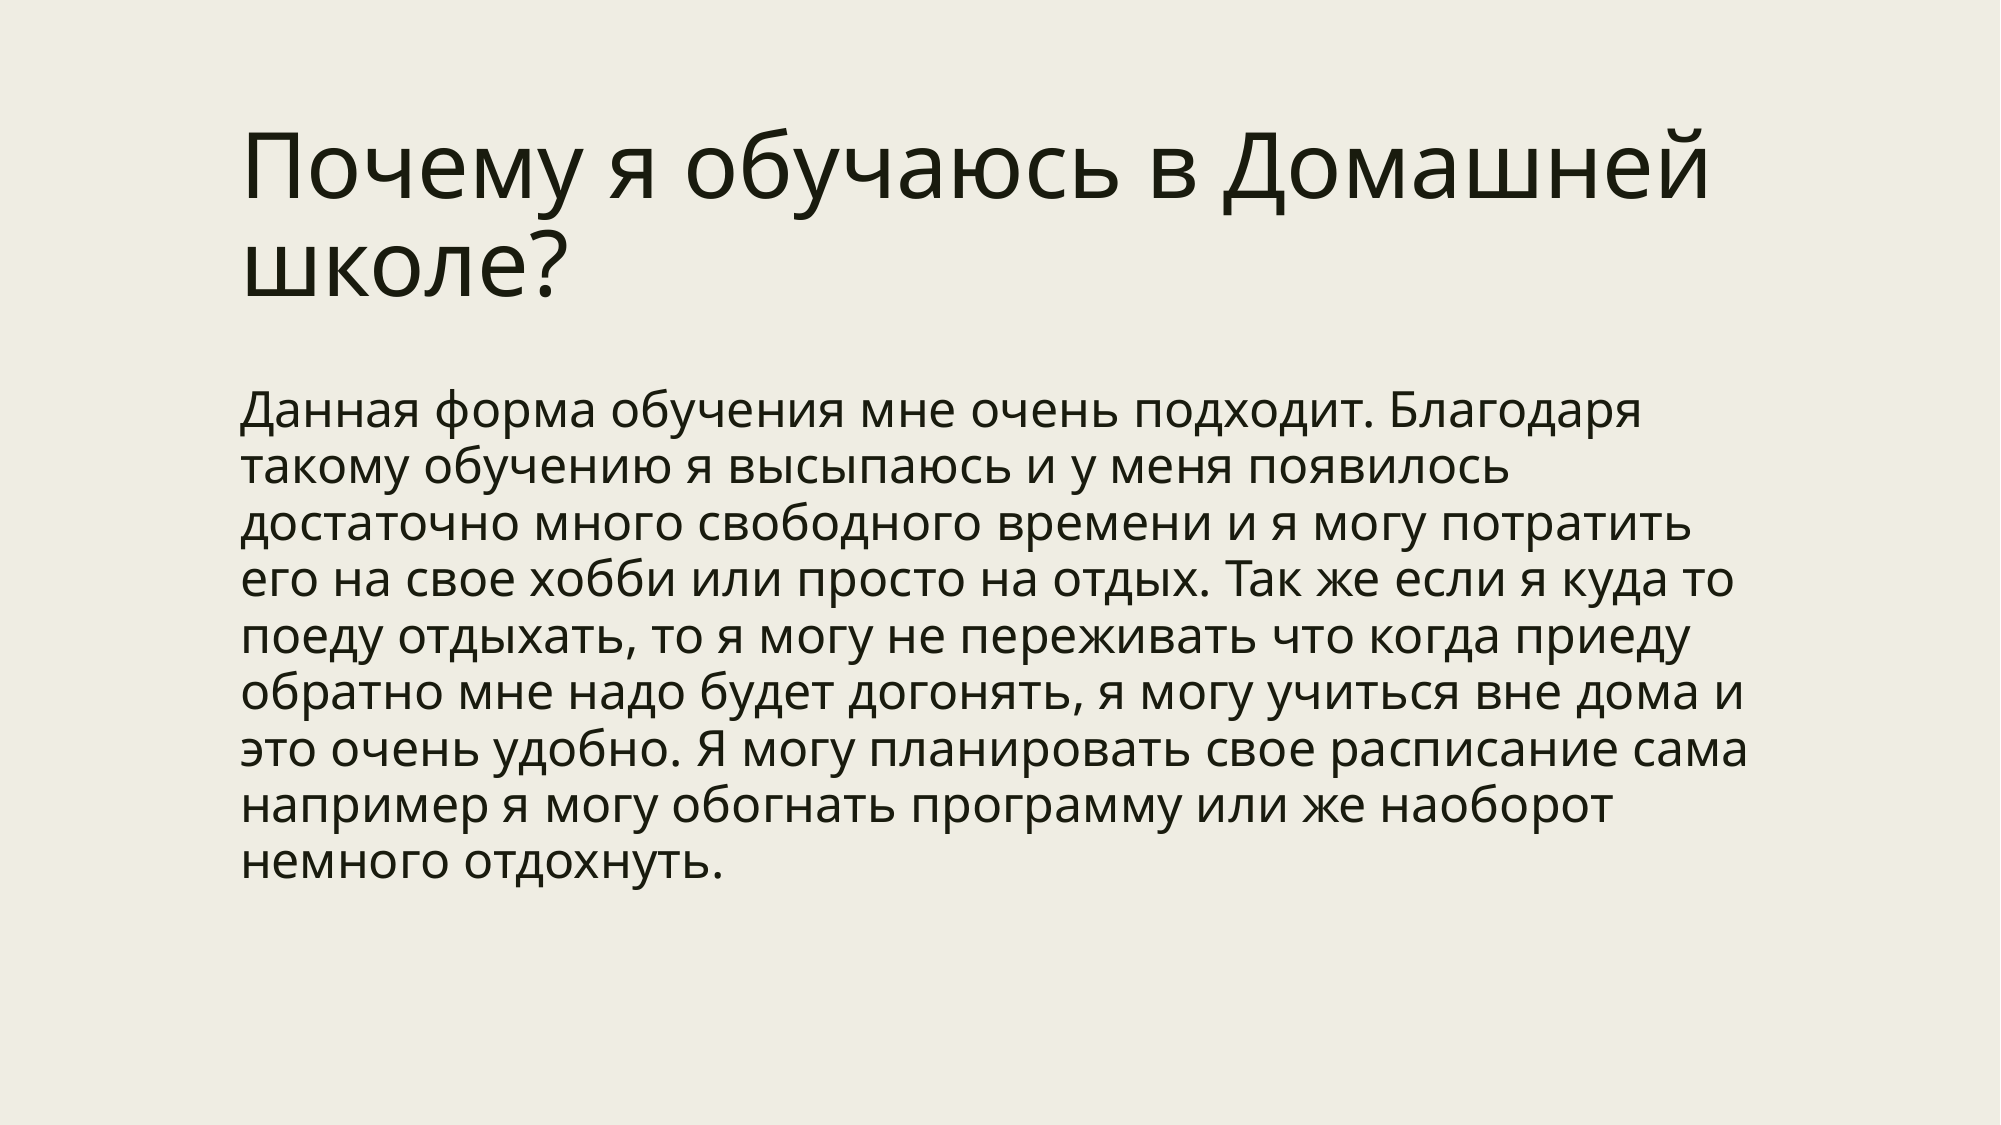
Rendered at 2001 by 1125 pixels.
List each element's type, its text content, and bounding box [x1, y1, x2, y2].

list Данная форма обучения мне очень подходит. Благодаря такому обучению я высыпаюсь и у меня появилось достаточно много свободного времени и я могу потратить его на свое хобби или просто на отдых. Так же если я куда то поеду отдыхать, то я могу не переживать что когда приеду обратно мне надо будет догонять, я могу учиться вне дома и это очень удобно. Я могу планировать свое расписание сама например я могу обогнать программу или же наоборот немного отдохнуть. [225, 375, 1801, 963]
title Почему я обучаюсь в Домашней школе? [225, 112, 1801, 357]
